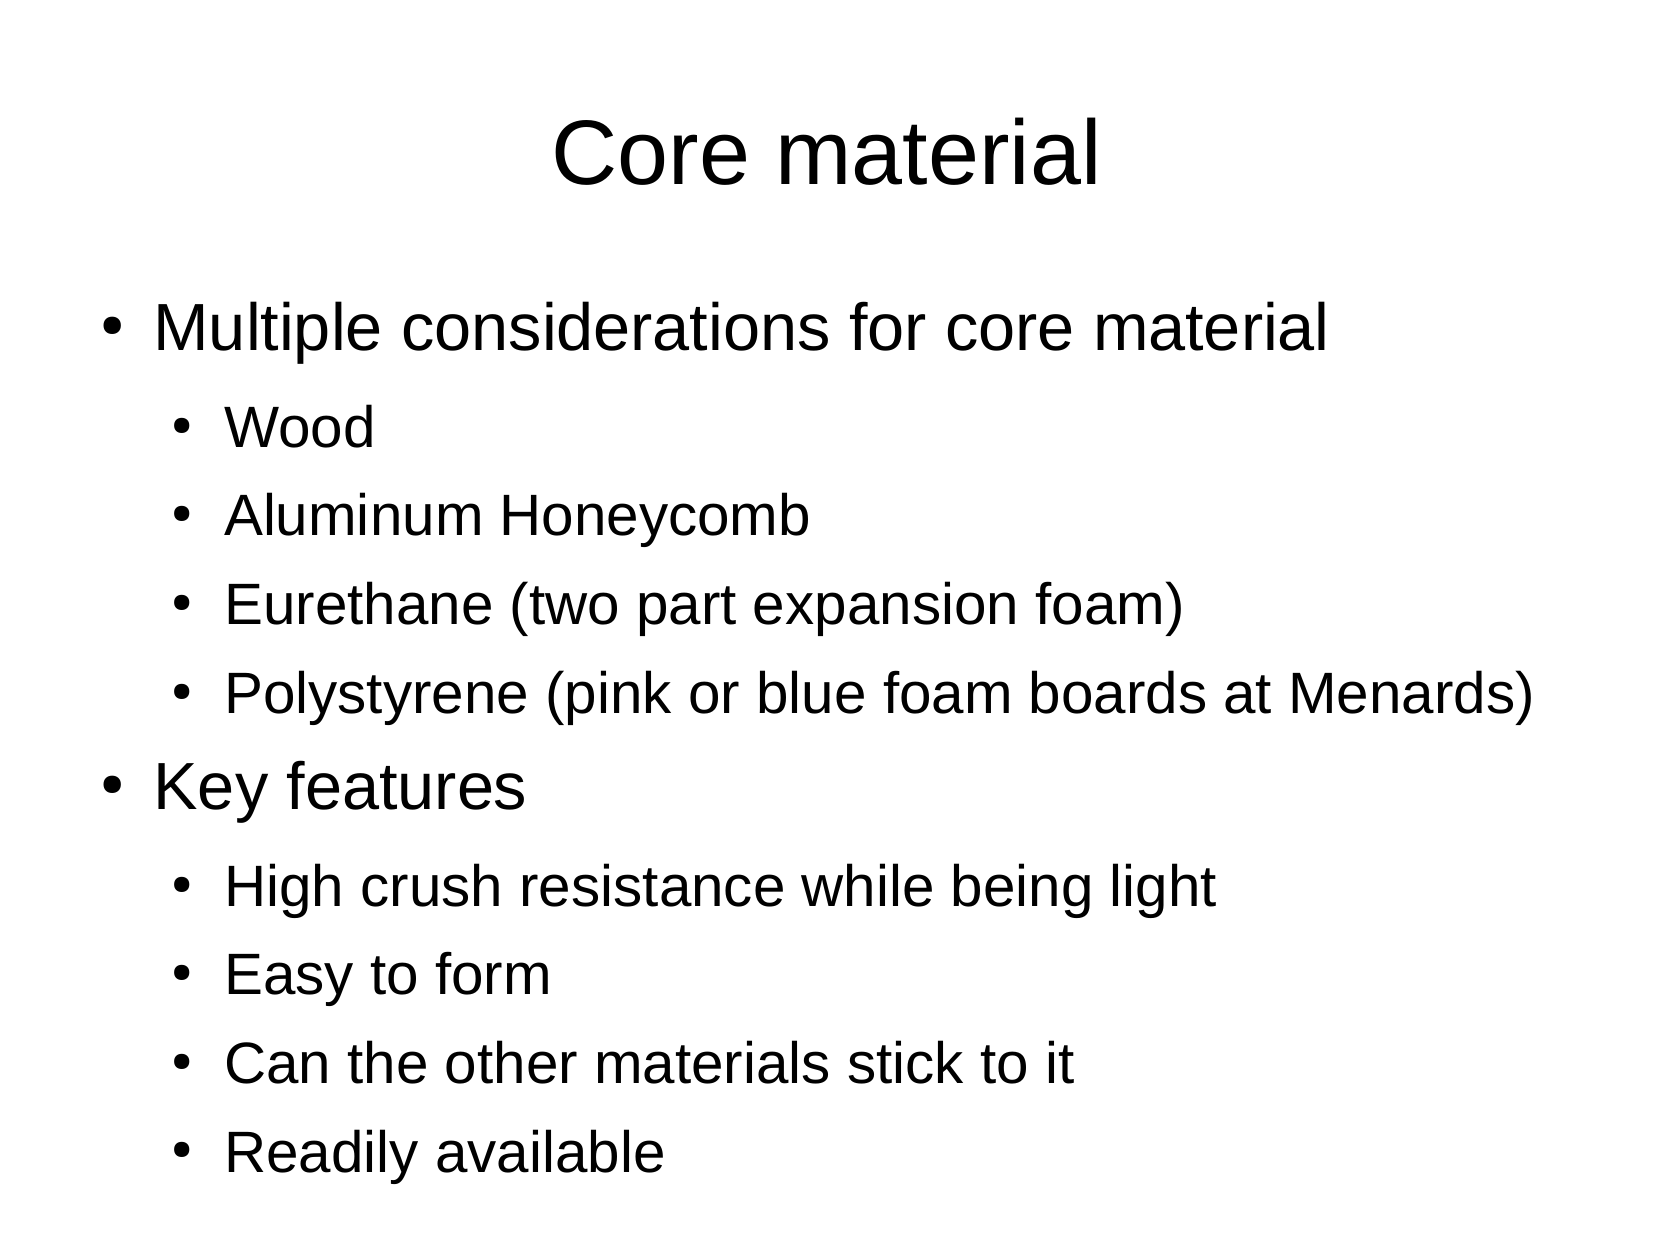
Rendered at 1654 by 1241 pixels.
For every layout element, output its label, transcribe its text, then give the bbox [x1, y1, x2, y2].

list Multiple considerations for core material Wood Aluminum Honeycomb Eurethane (two part expansion foam) Polystyrene (pink or blue foam boards at Menards) Key features High crush resistance while being light Easy to form Can the other materials stick to it Readily available [82, 290, 1571, 1182]
title Core material [82, 49, 1571, 257]
